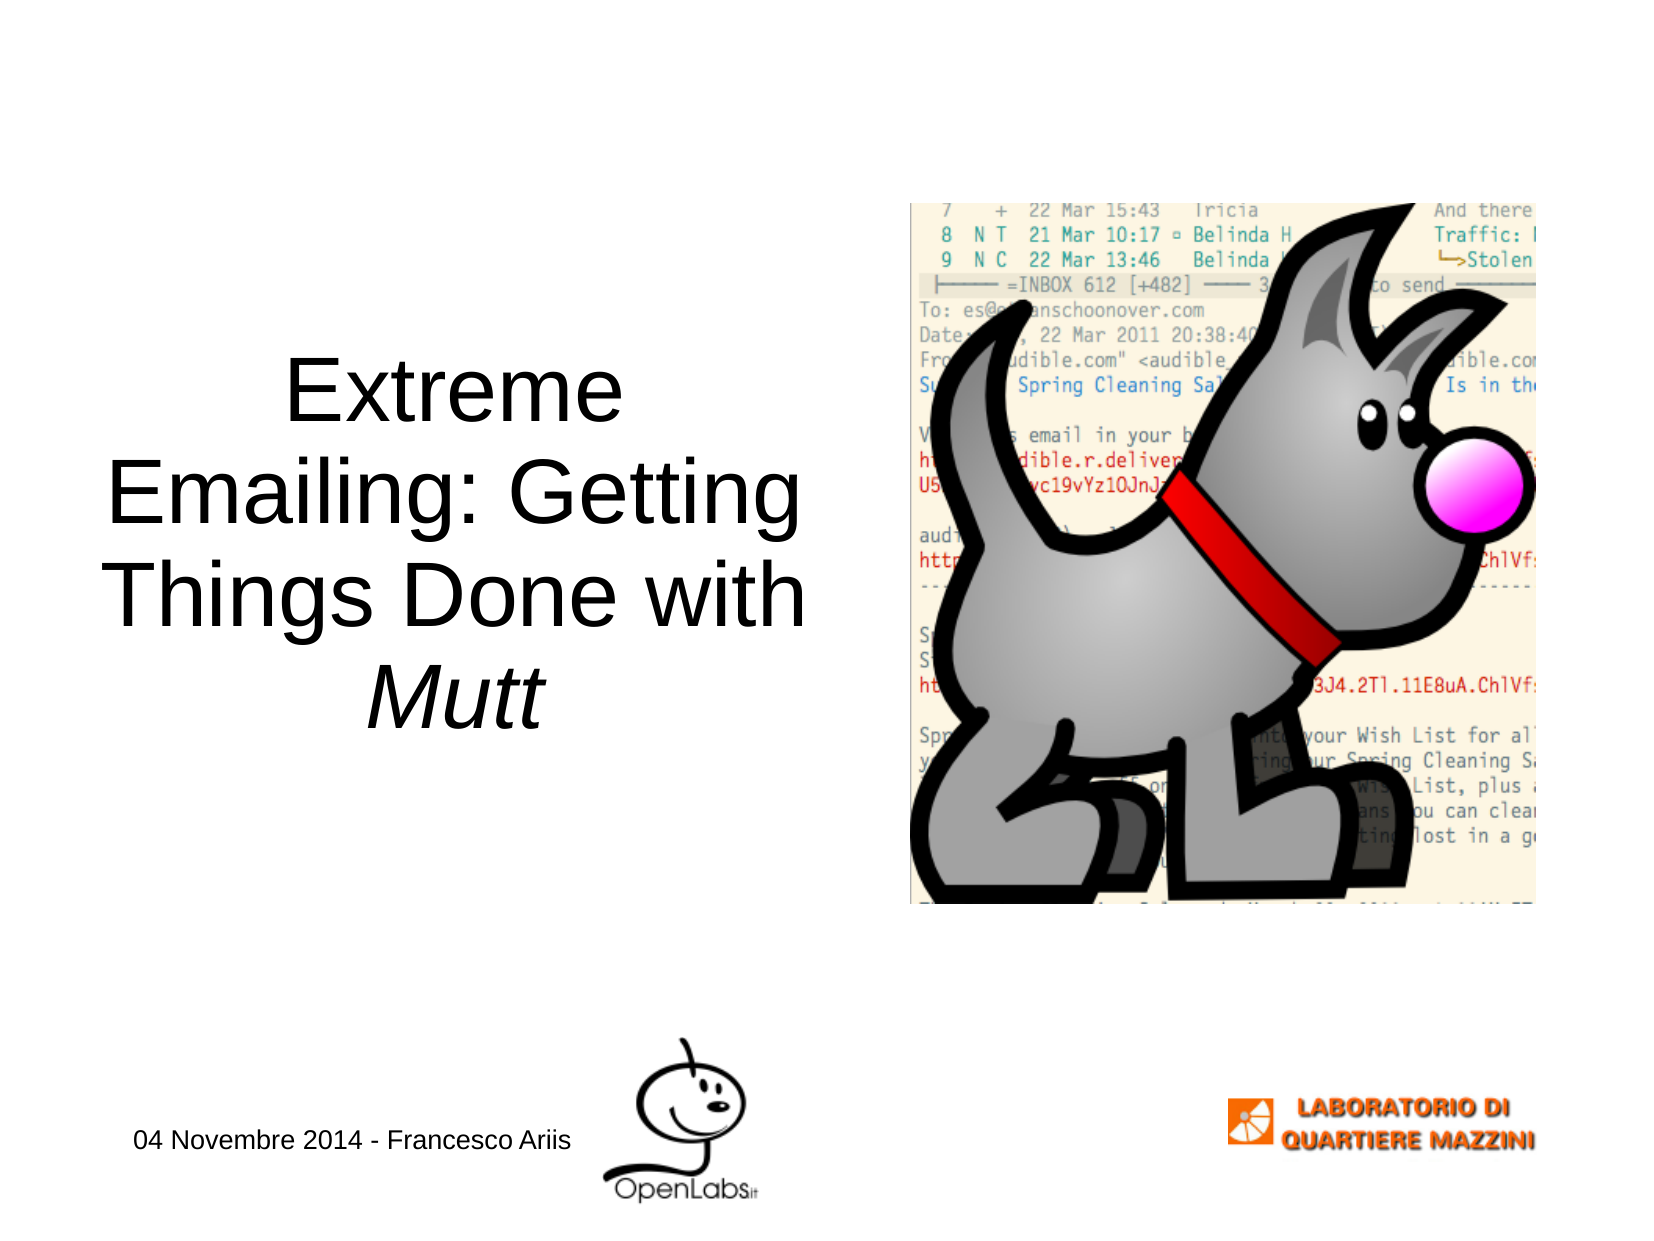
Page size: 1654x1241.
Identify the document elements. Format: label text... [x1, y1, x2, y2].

picture [1228, 1086, 1537, 1162]
title Extreme Emailing: Getting Things Done with Mutt [94, 212, 815, 875]
picture [602, 1037, 759, 1205]
picture [910, 203, 1536, 904]
title 04 Novembre 2014 - Francesco Ariis [0, 1027, 721, 1241]
